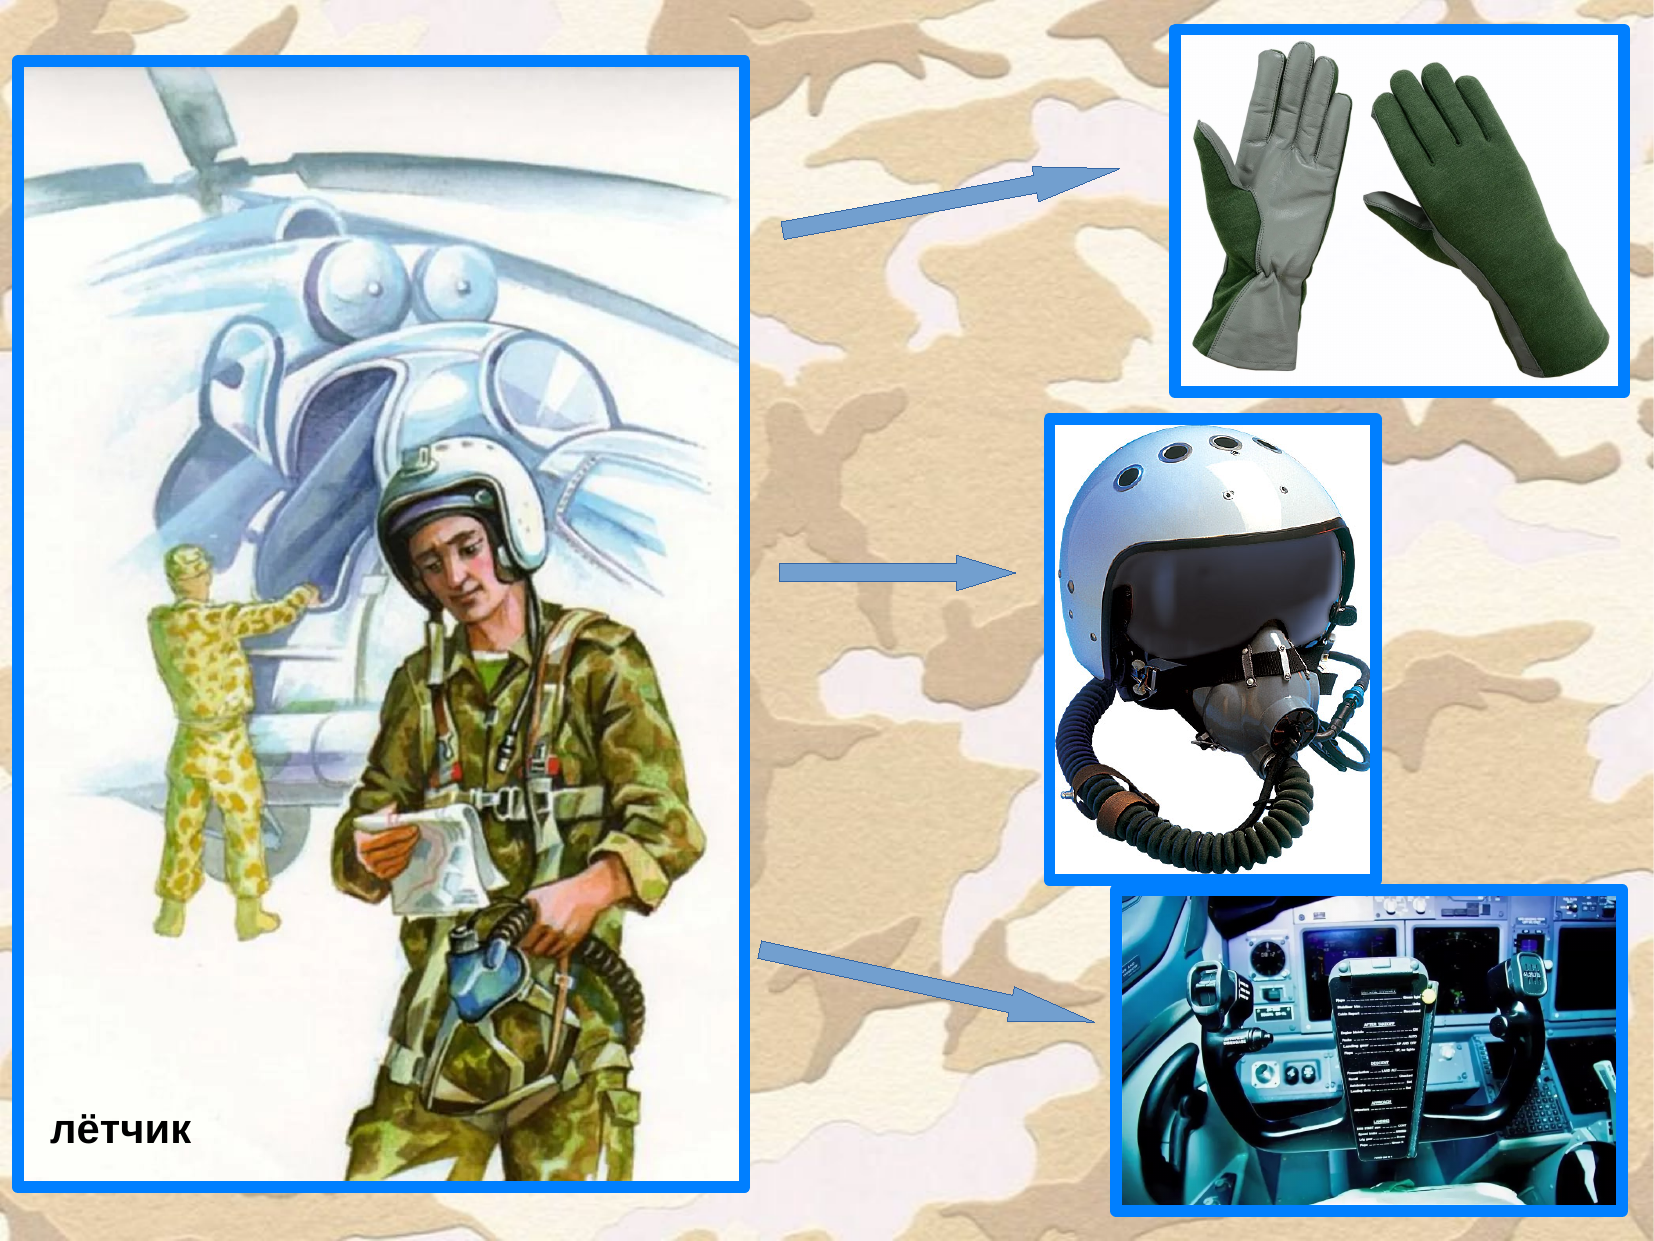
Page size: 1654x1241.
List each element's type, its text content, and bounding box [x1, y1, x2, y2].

text_box [757, 940, 1095, 1023]
text_box лётчик [35, 1098, 308, 1160]
text_box [779, 555, 1016, 591]
text_box [781, 166, 1120, 240]
picture [0, 0, 1654, 1241]
